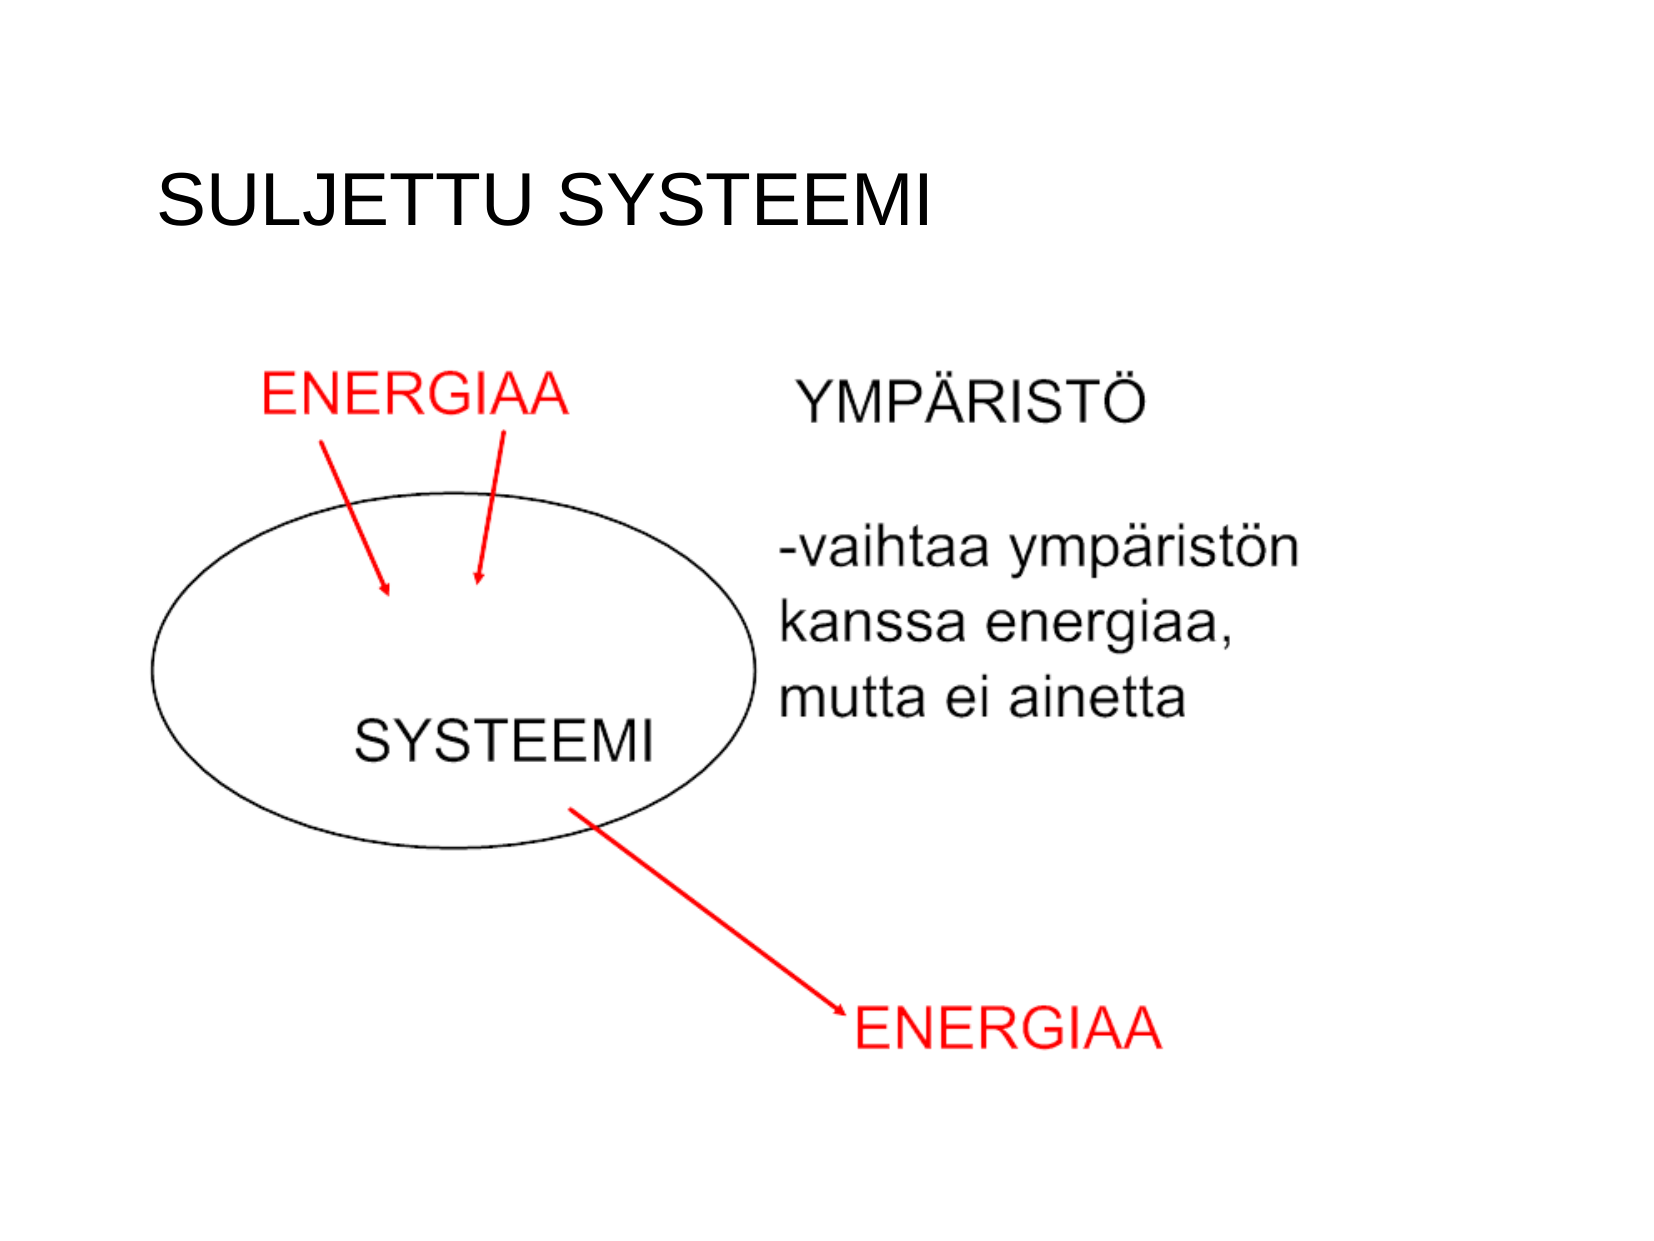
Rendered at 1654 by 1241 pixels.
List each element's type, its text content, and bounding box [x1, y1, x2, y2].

picture [118, 281, 1430, 1111]
text_box SULJETTU SYSTEEMI [141, 143, 951, 249]
